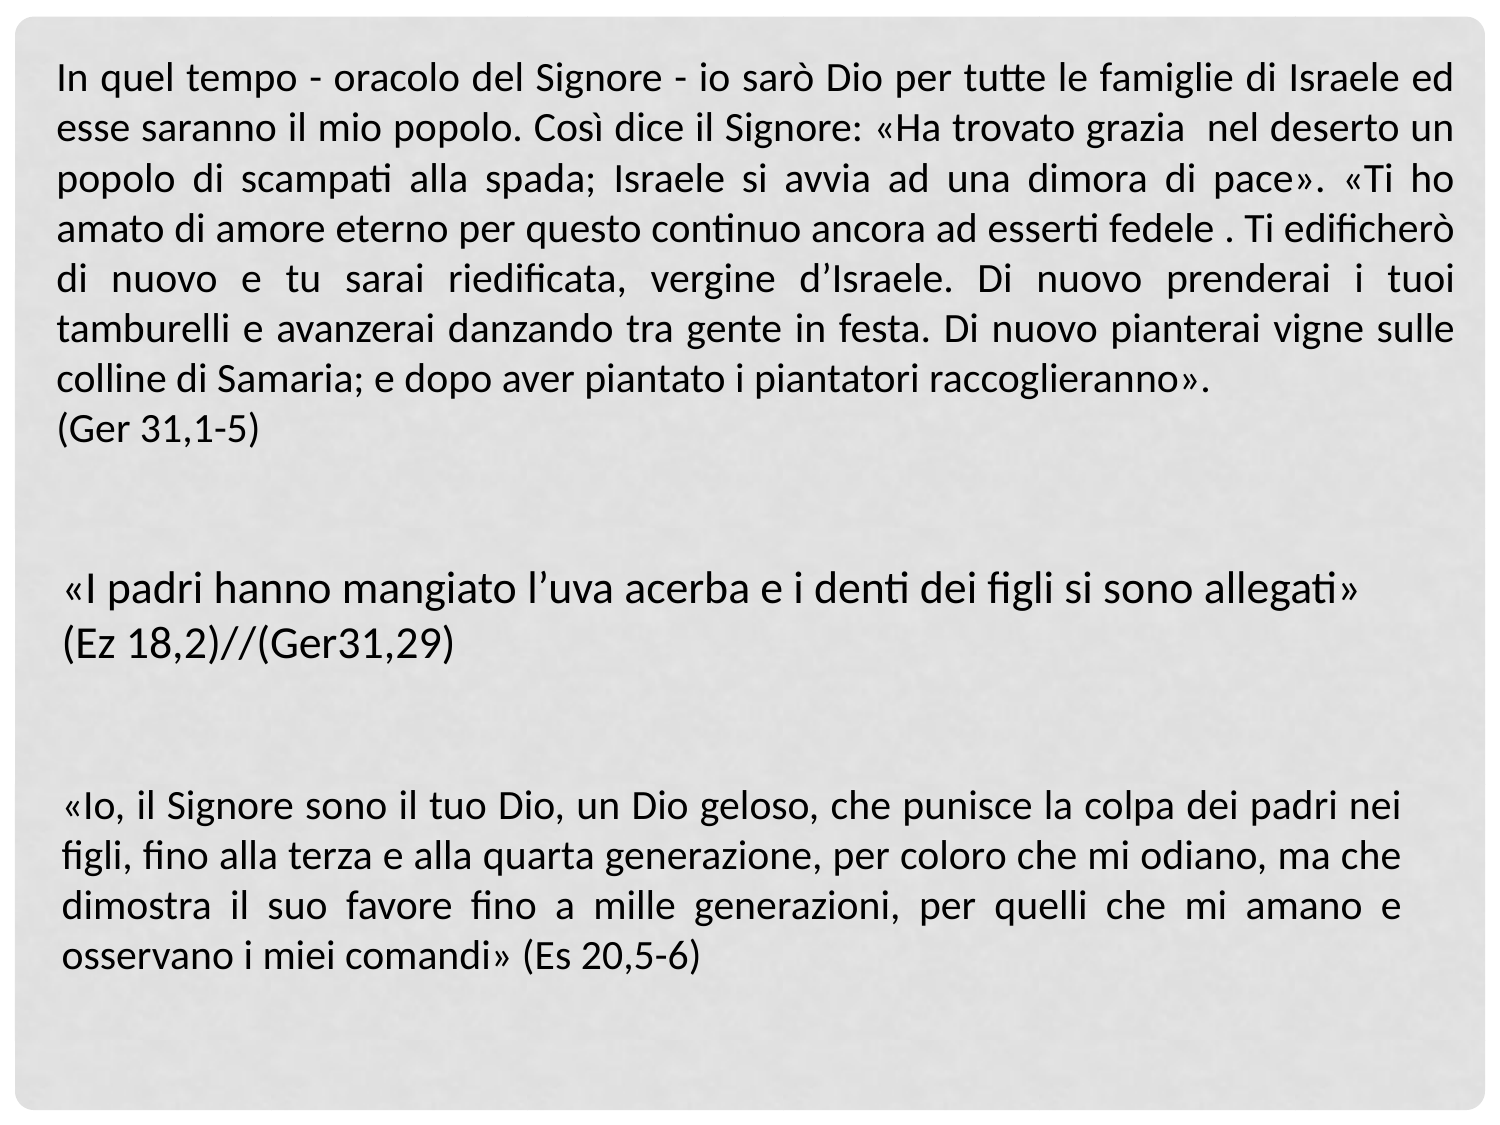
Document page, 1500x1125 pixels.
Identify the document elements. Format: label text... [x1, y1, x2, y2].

text_box In quel tempo - oracolo del Signore - io sarò Dio per tutte le famiglie di Israele ed esse saranno il mio popolo. Così dice il Signore: «Ha trovato grazia nel deserto un popolo di scampati alla spada; Israele si avvia ad una dimora di pace». «Ti ho amato di amore eterno per questo continuo ancora ad esserti fedele . Ti edificherò di nuovo e tu sarai riedificata, vergine d’Israele. Di nuovo prenderai i tuoi tamburelli e avanzerai danzando tra gente in festa. Di nuovo pianterai vigne sulle colline di Samaria; e dopo aver piantato i piantatori raccoglieranno». (Ger 31,1-5) [41, 42, 1471, 462]
text_box «I padri hanno mangiato l’uva acerba e i denti dei figli si sono allegati» (Ez 18,2)//(Ger31,29) «Io, il Signore sono il tuo Dio, un Dio geloso, che punisce la colpa dei padri nei figli, fino alla terza e alla quarta generazione, per coloro che mi odiano, ma che dimostra il suo favore fino a mille generazioni, per quelli che mi amano e osservano i miei comandi» (Es 20,5-6) [46, 550, 1441, 990]
